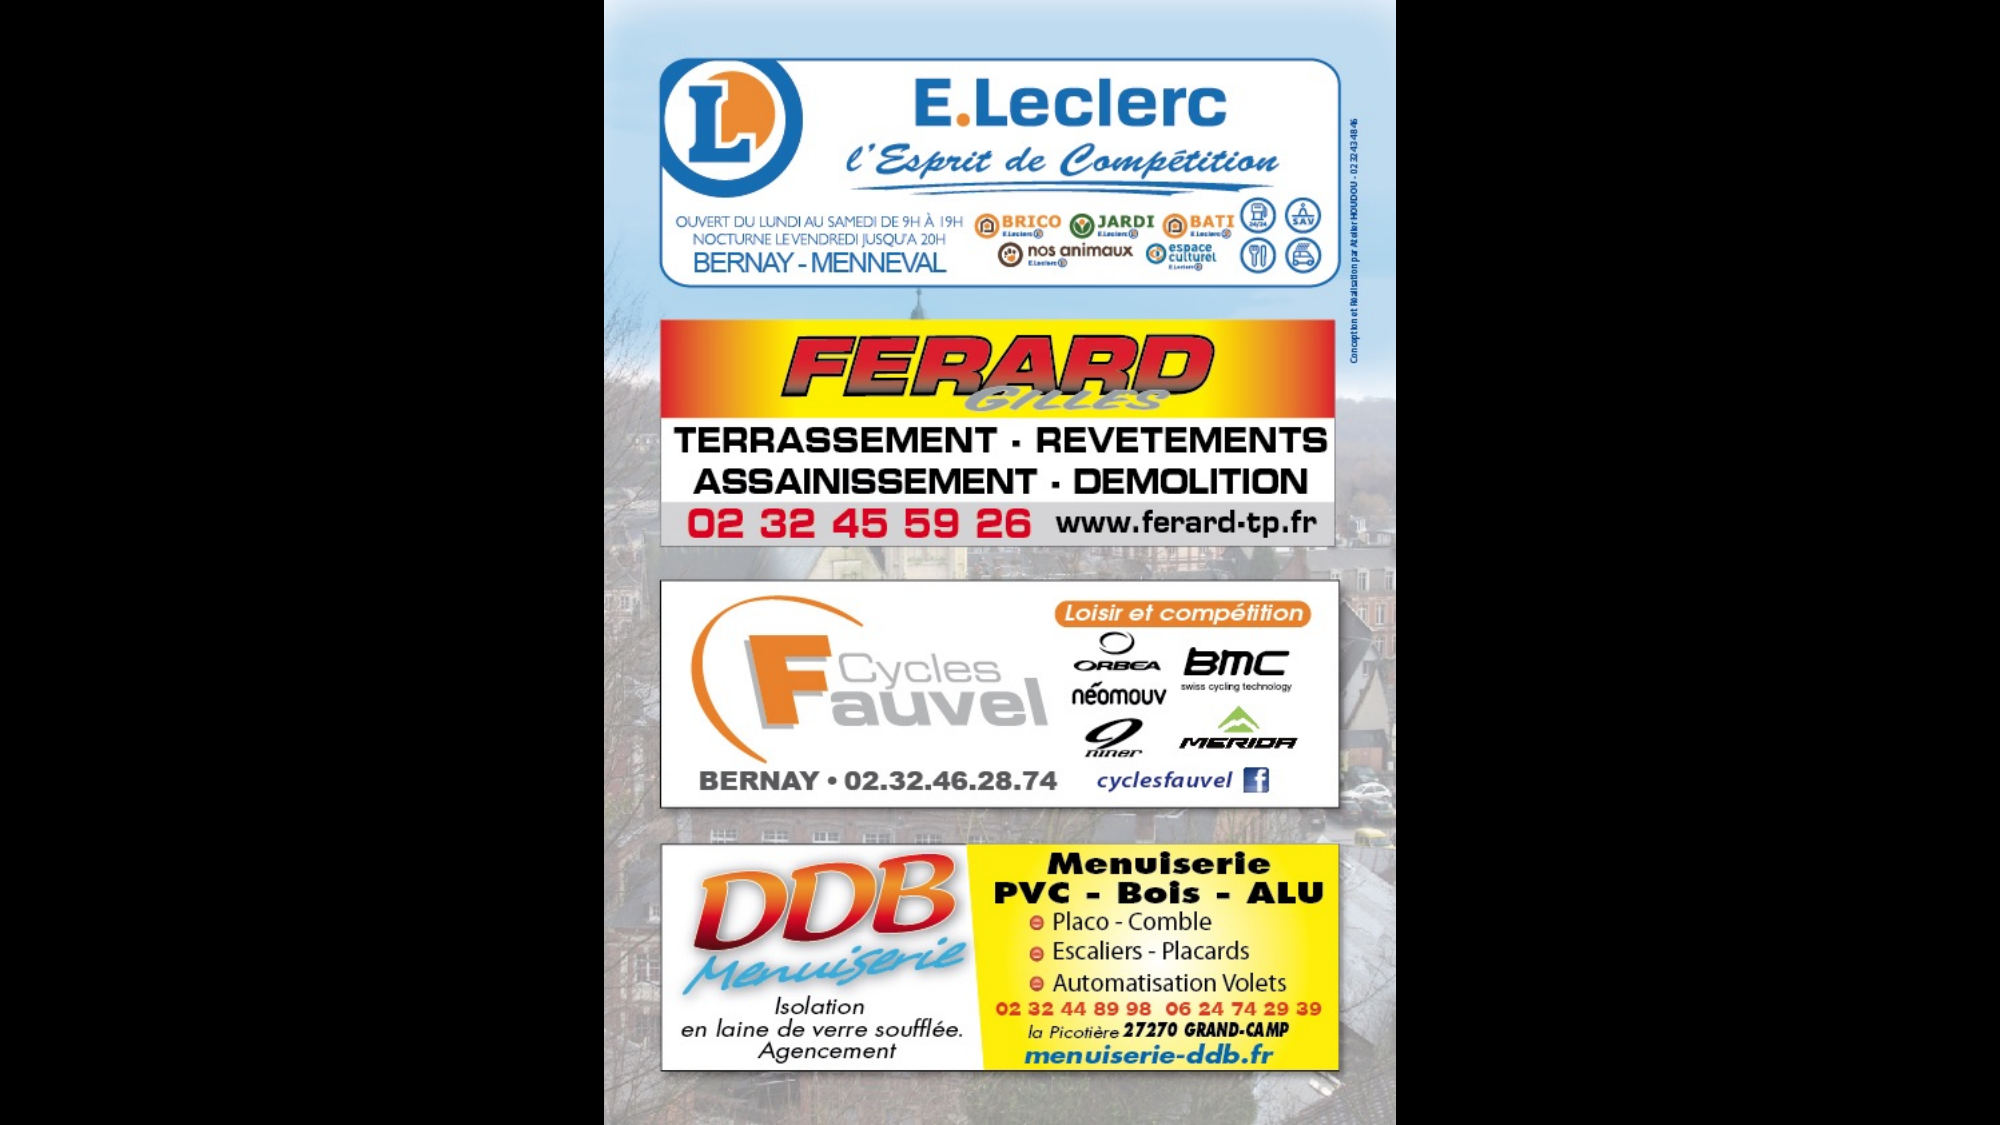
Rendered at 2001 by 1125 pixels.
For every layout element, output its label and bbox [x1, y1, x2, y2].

picture [604, 0, 1396, 1125]
